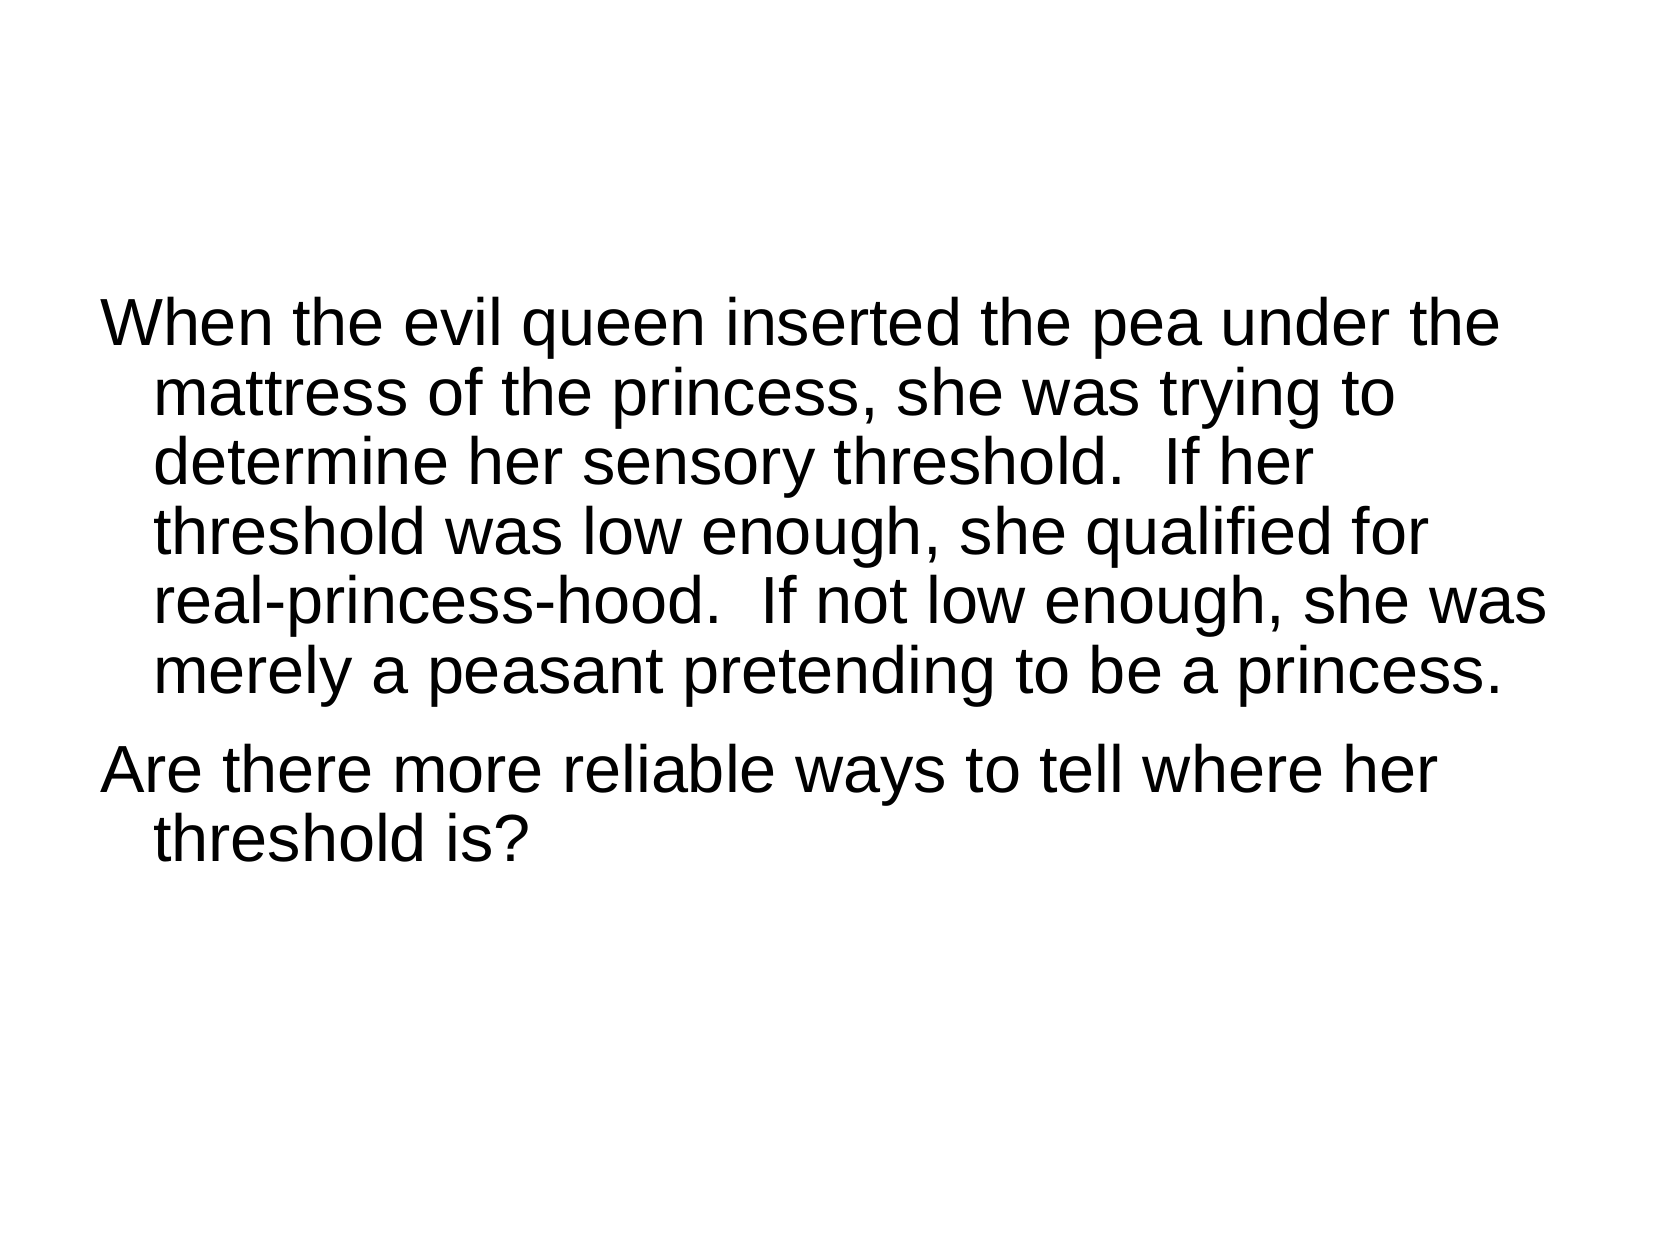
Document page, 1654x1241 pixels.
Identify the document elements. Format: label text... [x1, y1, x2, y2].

list When the evil queen inserted the pea under the mattress of the princess, she was trying to determine her sensory threshold. If her threshold was low enough, she qualified for real-princess-hood. If not low enough, she was merely a peasant pretending to be a princess. Are there more reliable ways to tell where her threshold is? [82, 290, 1571, 1109]
